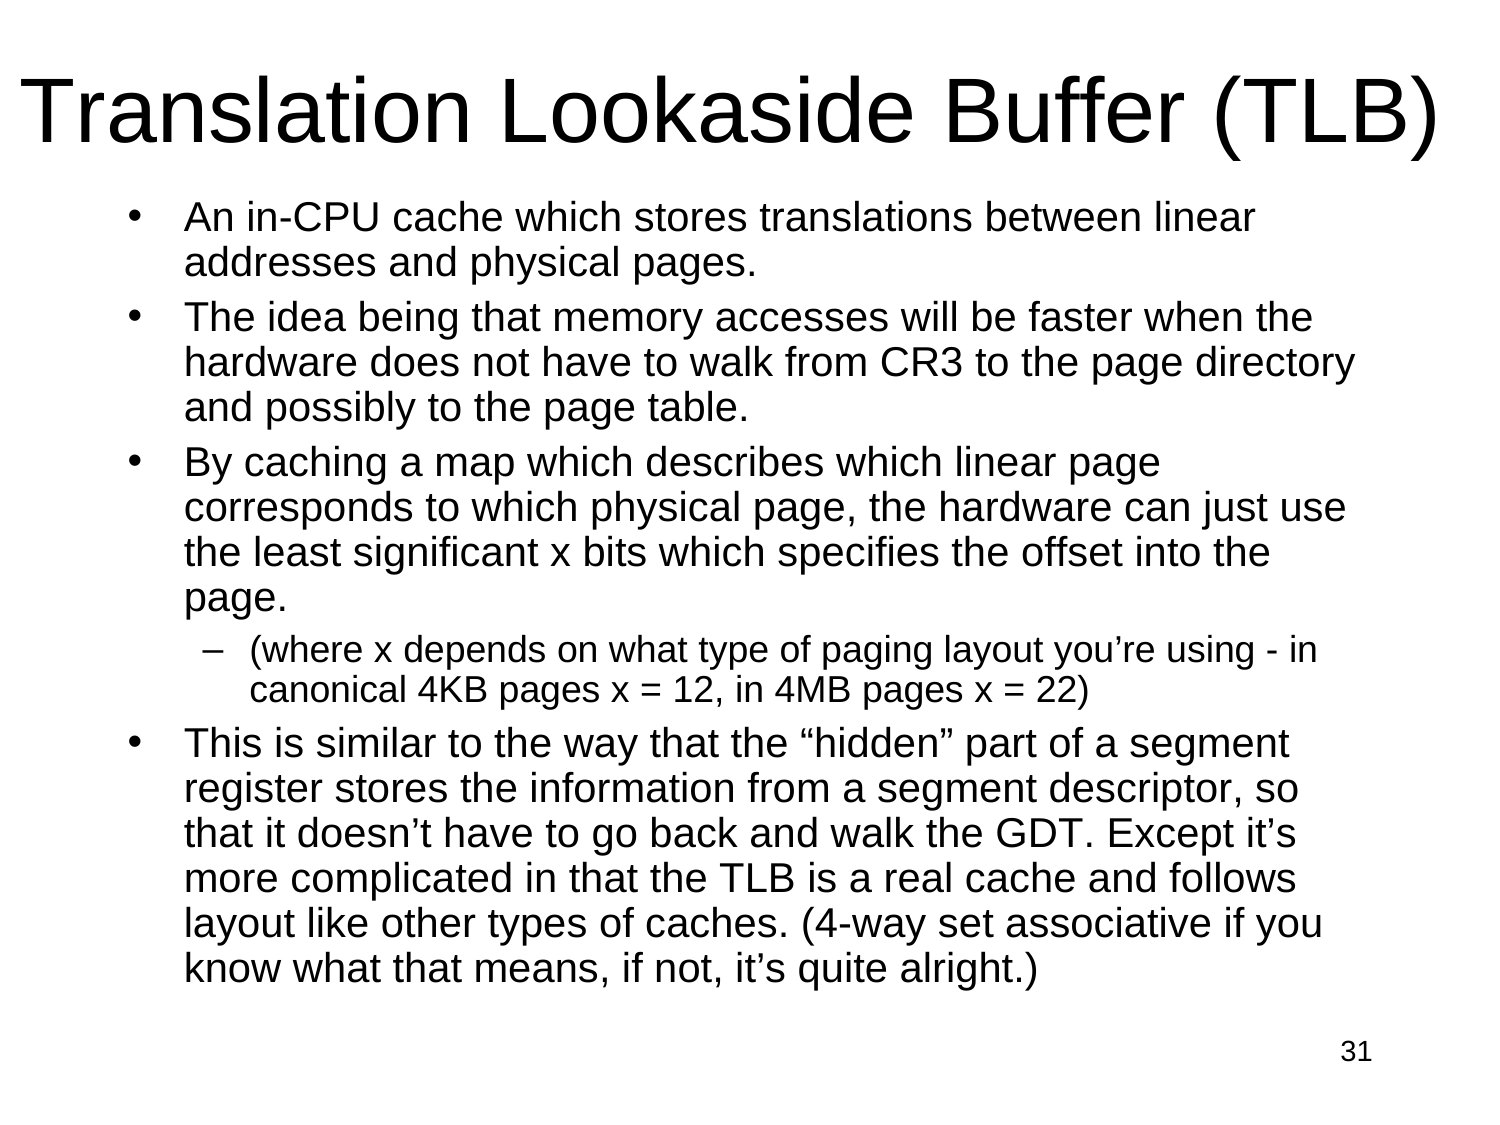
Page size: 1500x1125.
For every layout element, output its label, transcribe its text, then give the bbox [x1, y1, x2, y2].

text_box <number> [1074, 1025, 1388, 1101]
title Translation Lookaside Buffer (TLB) [0, 12, 1463, 201]
list An in-CPU cache which stores translations between linear addresses and physical pages. The idea being that memory accesses will be faster when the hardware does not have to walk from CR3 to the page directory and possibly to the page table. By caching a map which describes which linear page corresponds to which physical page, the hardware can just use the least significant x bits which specifies the offset into the page. (where x depends on what type of paging layout you’re using - in canonical 4KB pages x = 12, in 4MB pages x = 22) This is similar to the way that the “hidden” part of a segment register stores the information from a segment descriptor, so that it doesn’t have to go back and walk the GDT. Except it’s more complicated in that the TLB is a real cache and follows layout like other types of caches. (4-way set associative if you know what that means, if not, it’s quite alright.) [112, 187, 1388, 999]
